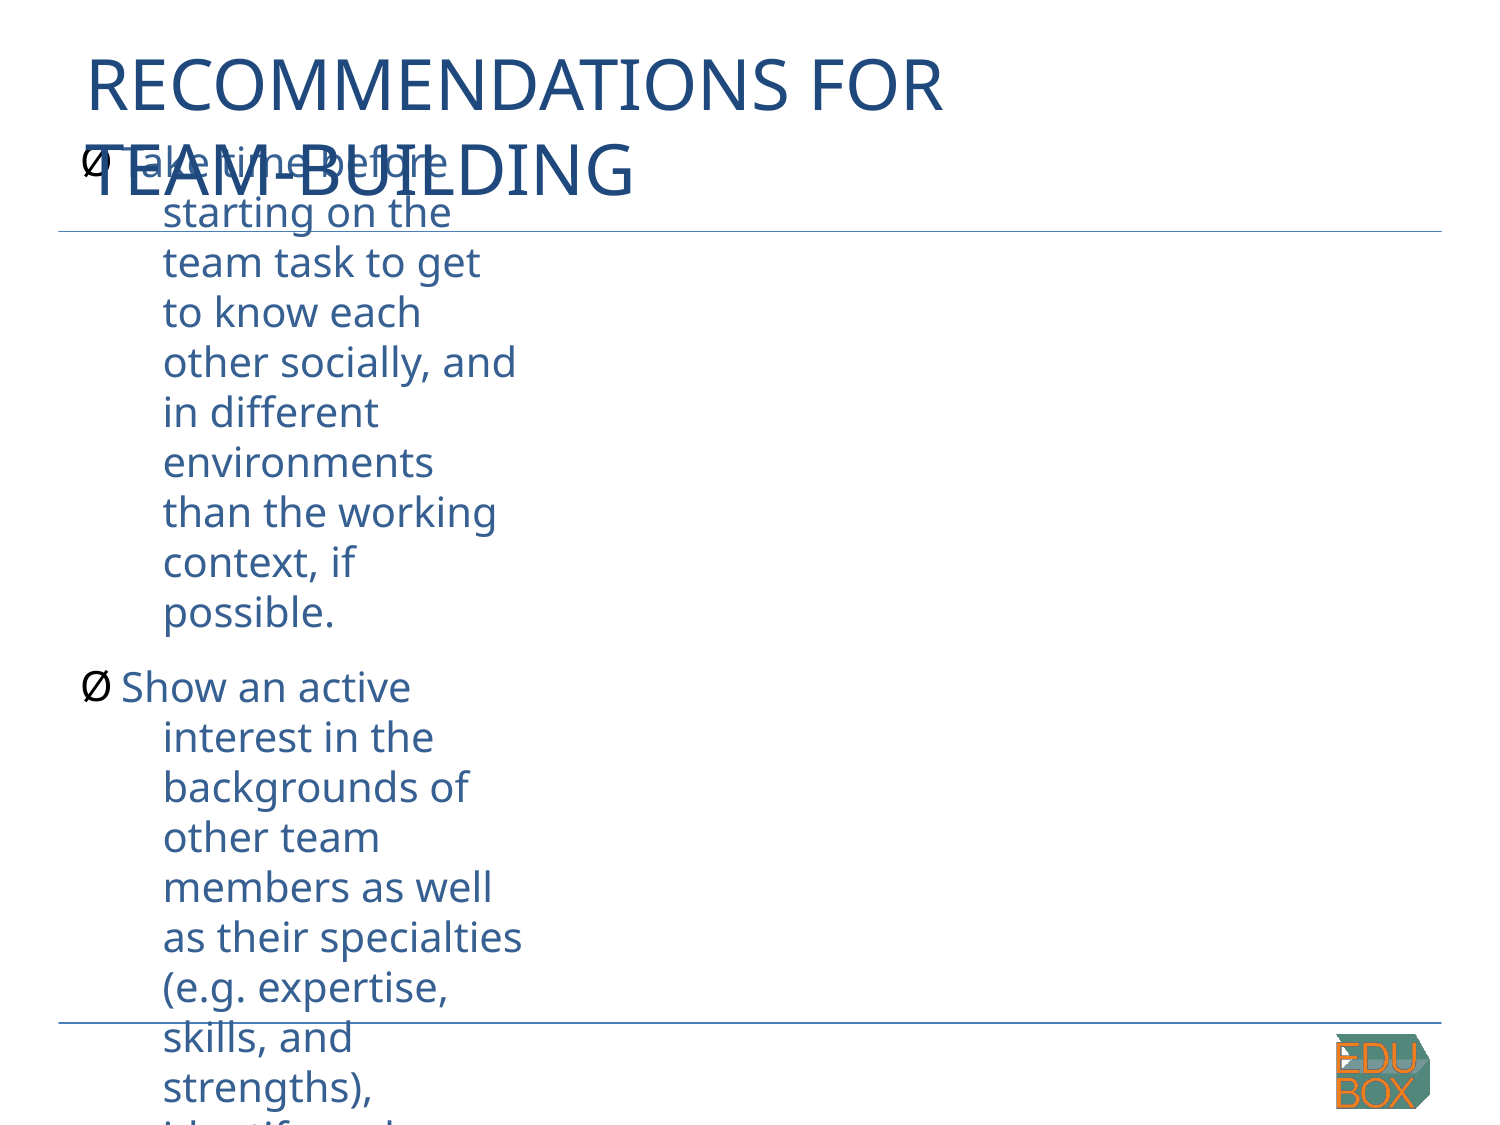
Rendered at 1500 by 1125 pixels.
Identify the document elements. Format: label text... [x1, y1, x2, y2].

title RECOMMENDATIONS FOR TEAM-BUILDING [70, 31, 1500, 142]
list Take time before starting on the team task to get to know each other socially, and in different environments than the working context, if possible. Show an active interest in the backgrounds of other team members as well as their specialties (e.g. expertise, skills, and strengths), identify and emphasize commonalities. Treat the working language very flexibly so that all team members are able to participate as fully as possible. Take stock of team members‘ expertise at the outset – subject and technical knowledge as well as procedural and methodical skills, utilize them purposefully and with verification, monitor regularly. [75, 255, 1426, 1005]
picture [1328, 1028, 1437, 1114]
